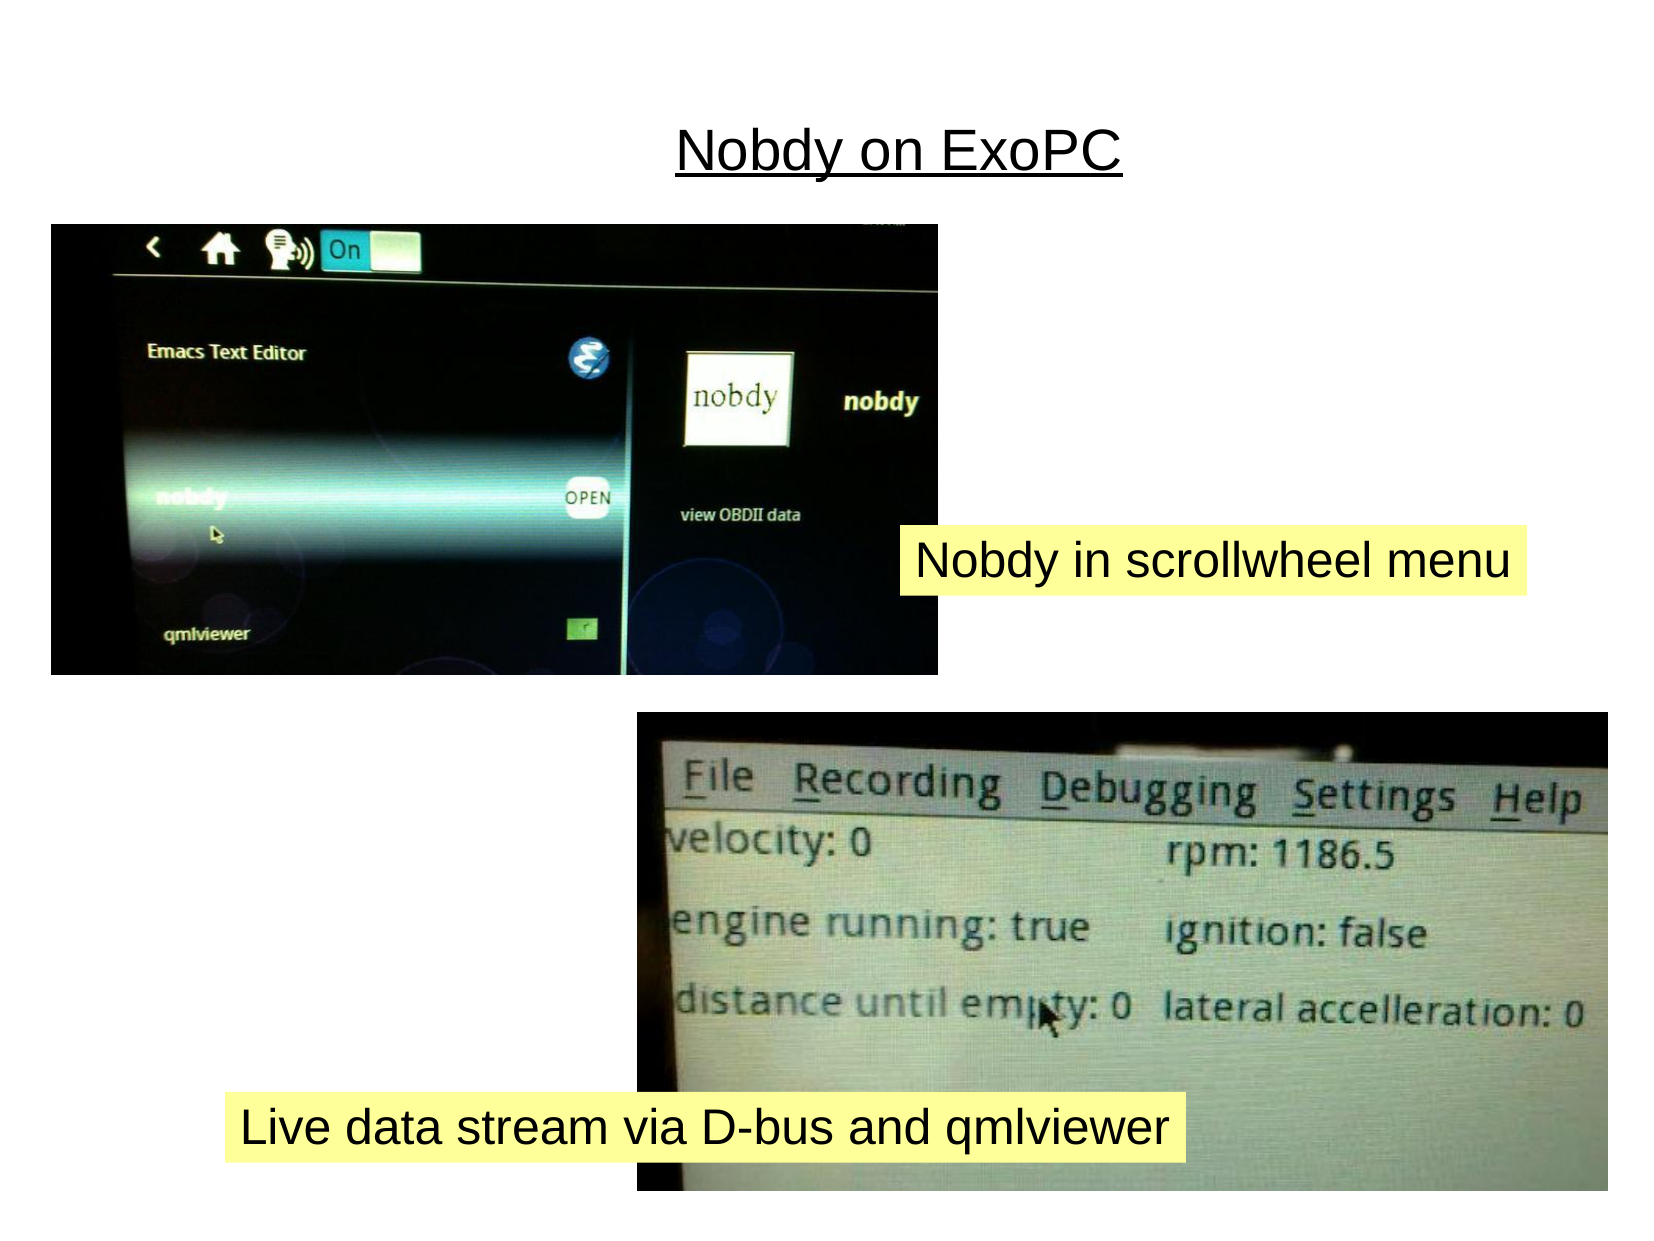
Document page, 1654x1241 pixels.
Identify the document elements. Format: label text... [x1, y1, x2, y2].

text_box Nobdy in scrollwheel menu [900, 525, 1528, 596]
picture [637, 712, 1608, 1191]
picture [51, 224, 938, 676]
title Nobdy on ExoPC [637, 37, 1161, 263]
text_box Live data stream via D-bus and qmlviewer [225, 1091, 1186, 1163]
